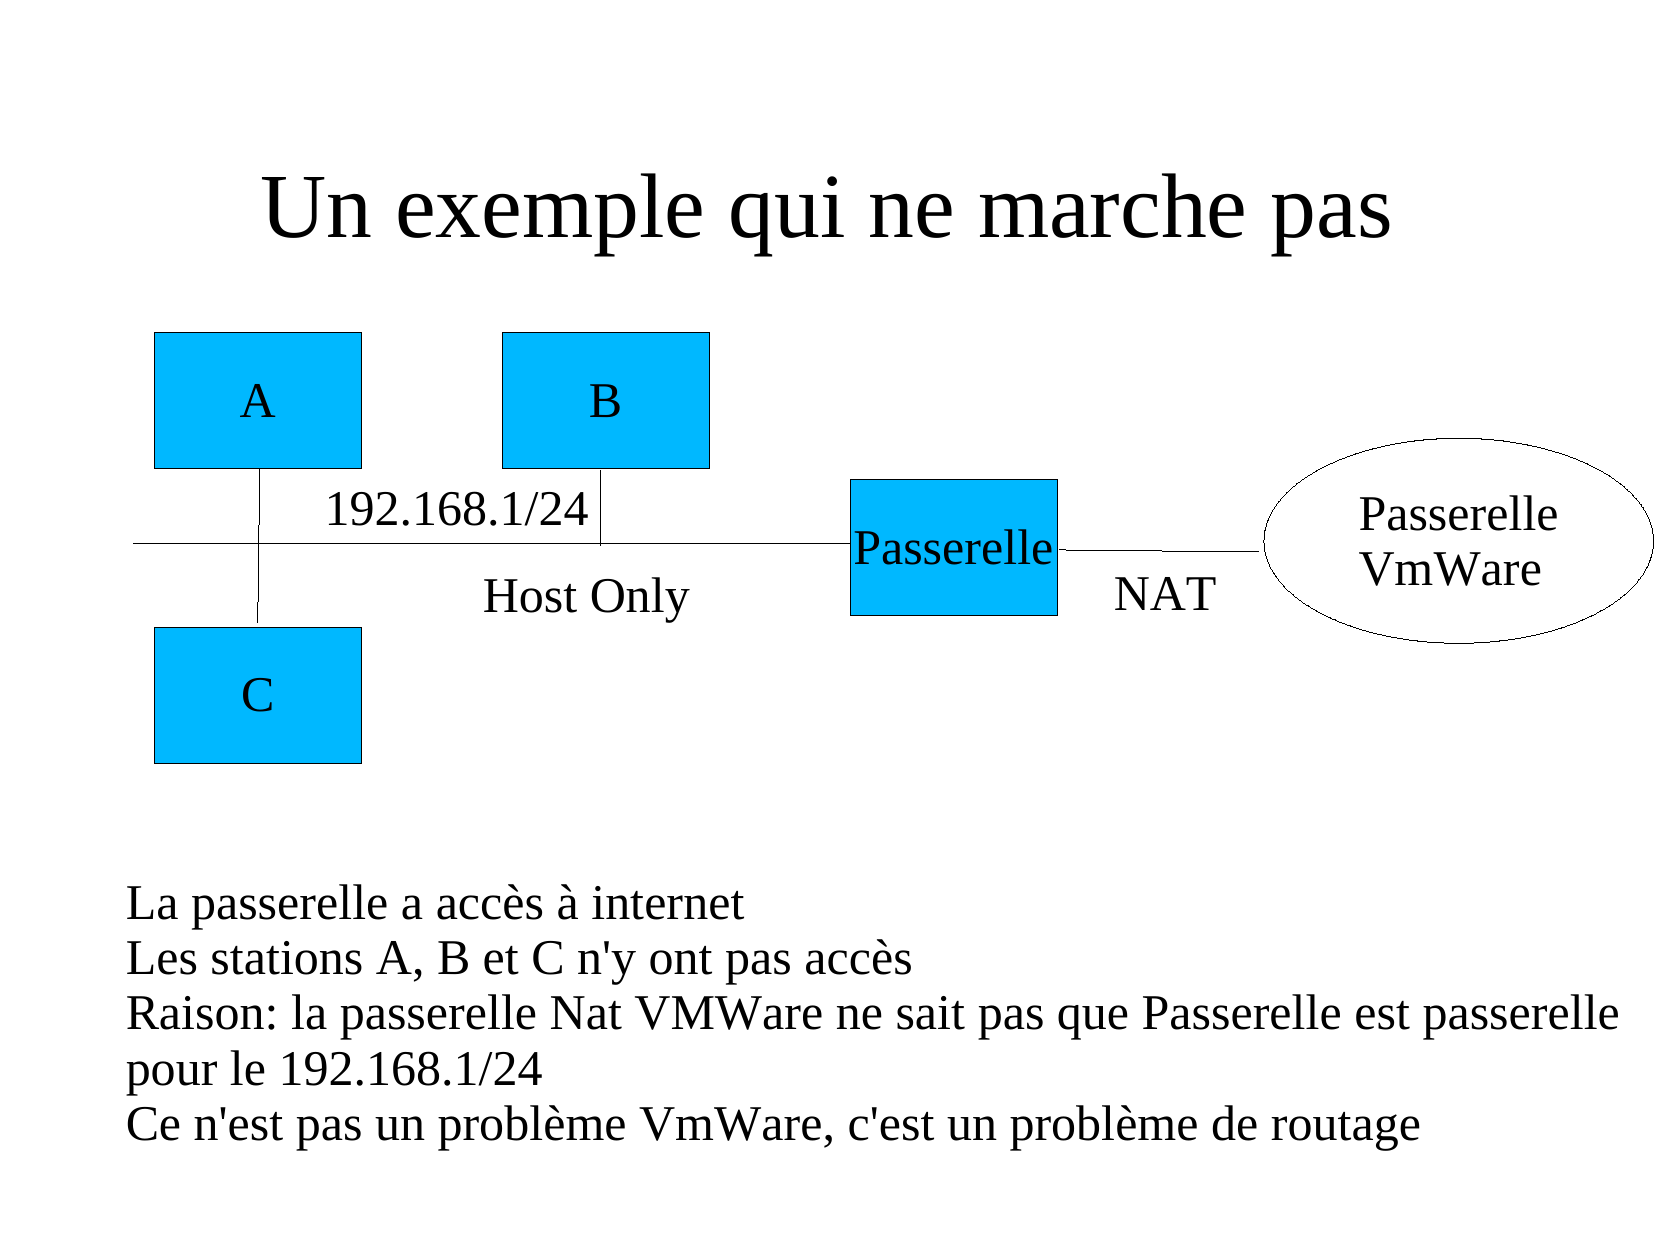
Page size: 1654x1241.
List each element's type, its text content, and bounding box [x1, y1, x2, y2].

text_box Passerelle VmWare [1263, 438, 1654, 644]
text_box A [154, 332, 362, 469]
title Un exemple qui ne marche pas [121, 102, 1534, 311]
text_box Host Only [482, 568, 691, 624]
text_box 192.168.1/24 [324, 480, 589, 537]
text_box NAT [1114, 566, 1217, 622]
text_box La passerelle a accès à internet Les stations A, B et C n'y ont pas accès Raison: la passerelle Nat VMWare ne sait pas que Passerelle est passerelle pour le 192.168.1/24 Ce n'est pas un problème VmWare, c'est un problème de routage [125, 874, 1635, 1152]
text_box C [154, 627, 362, 764]
text_box B [502, 332, 710, 469]
text_box Passerelle [850, 479, 1058, 616]
